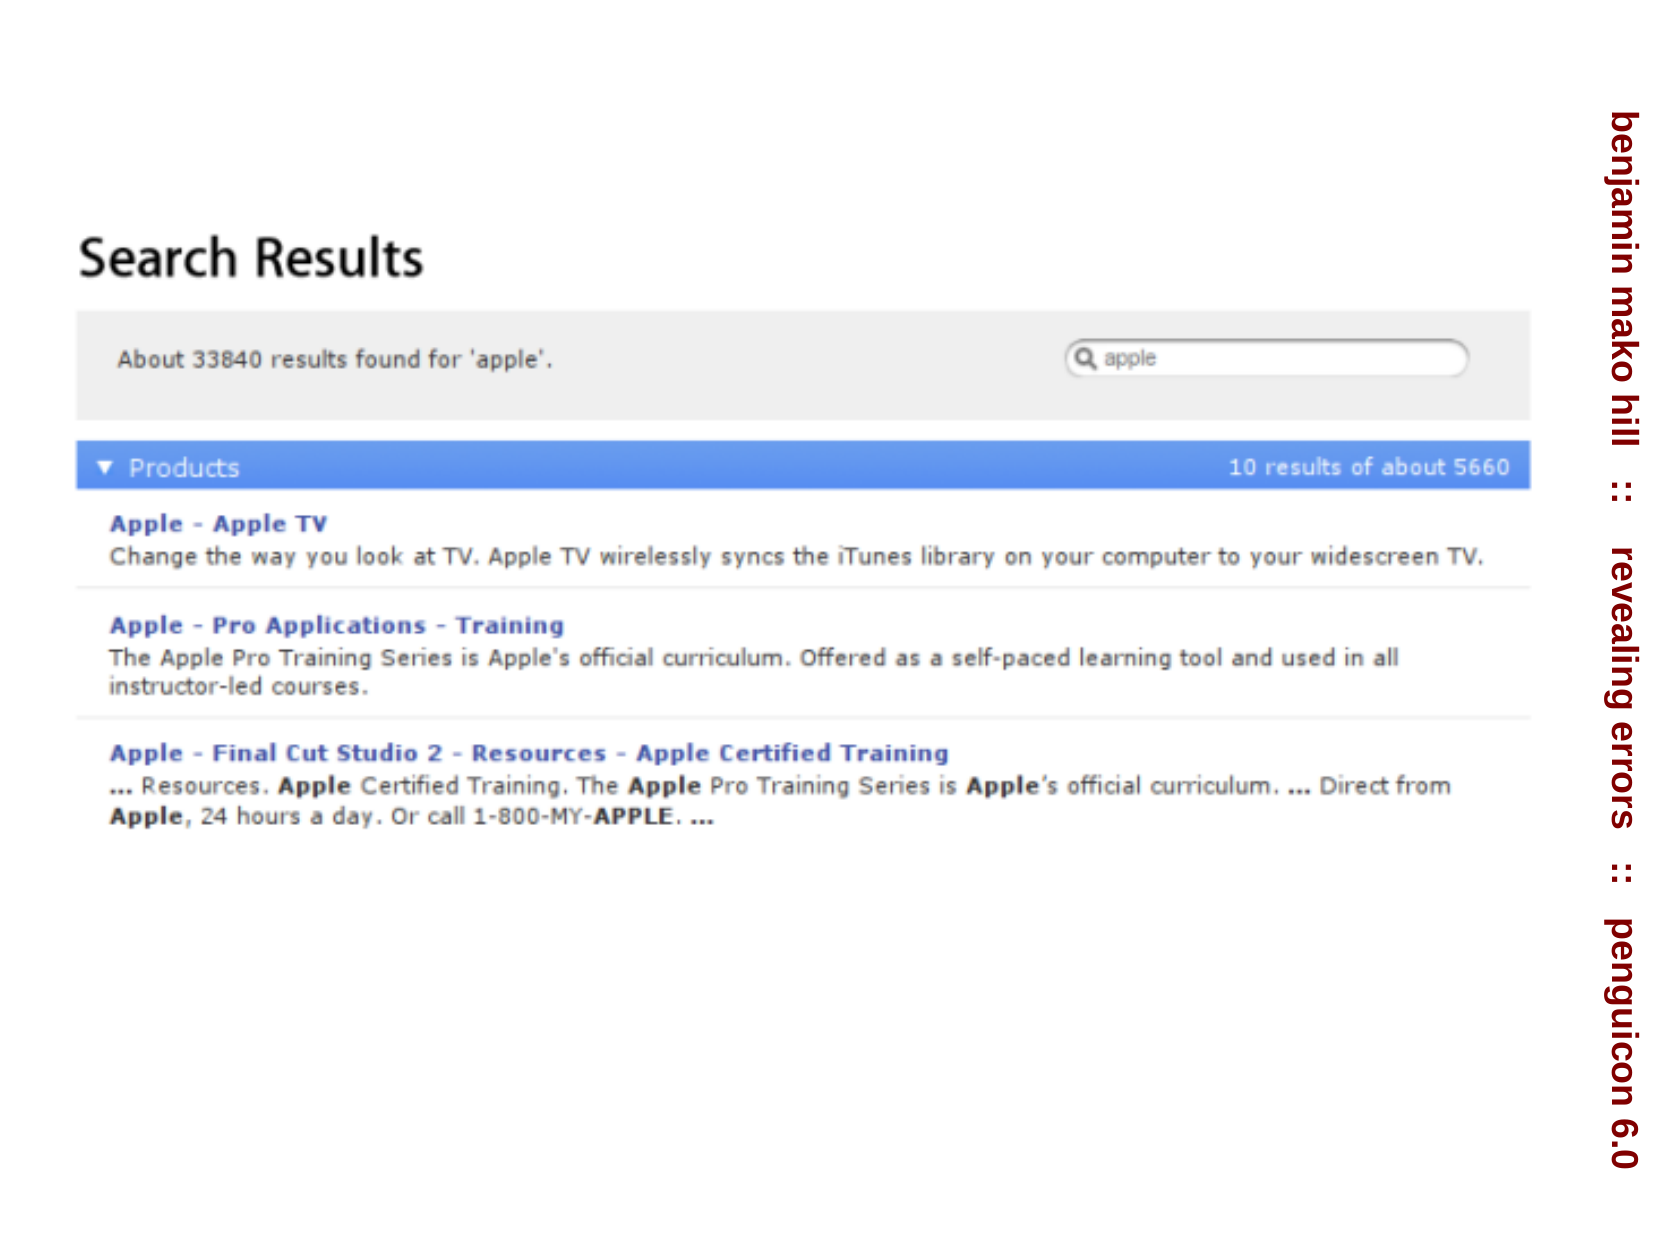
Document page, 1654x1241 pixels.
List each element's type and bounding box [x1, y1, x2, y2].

picture [69, 228, 1541, 843]
